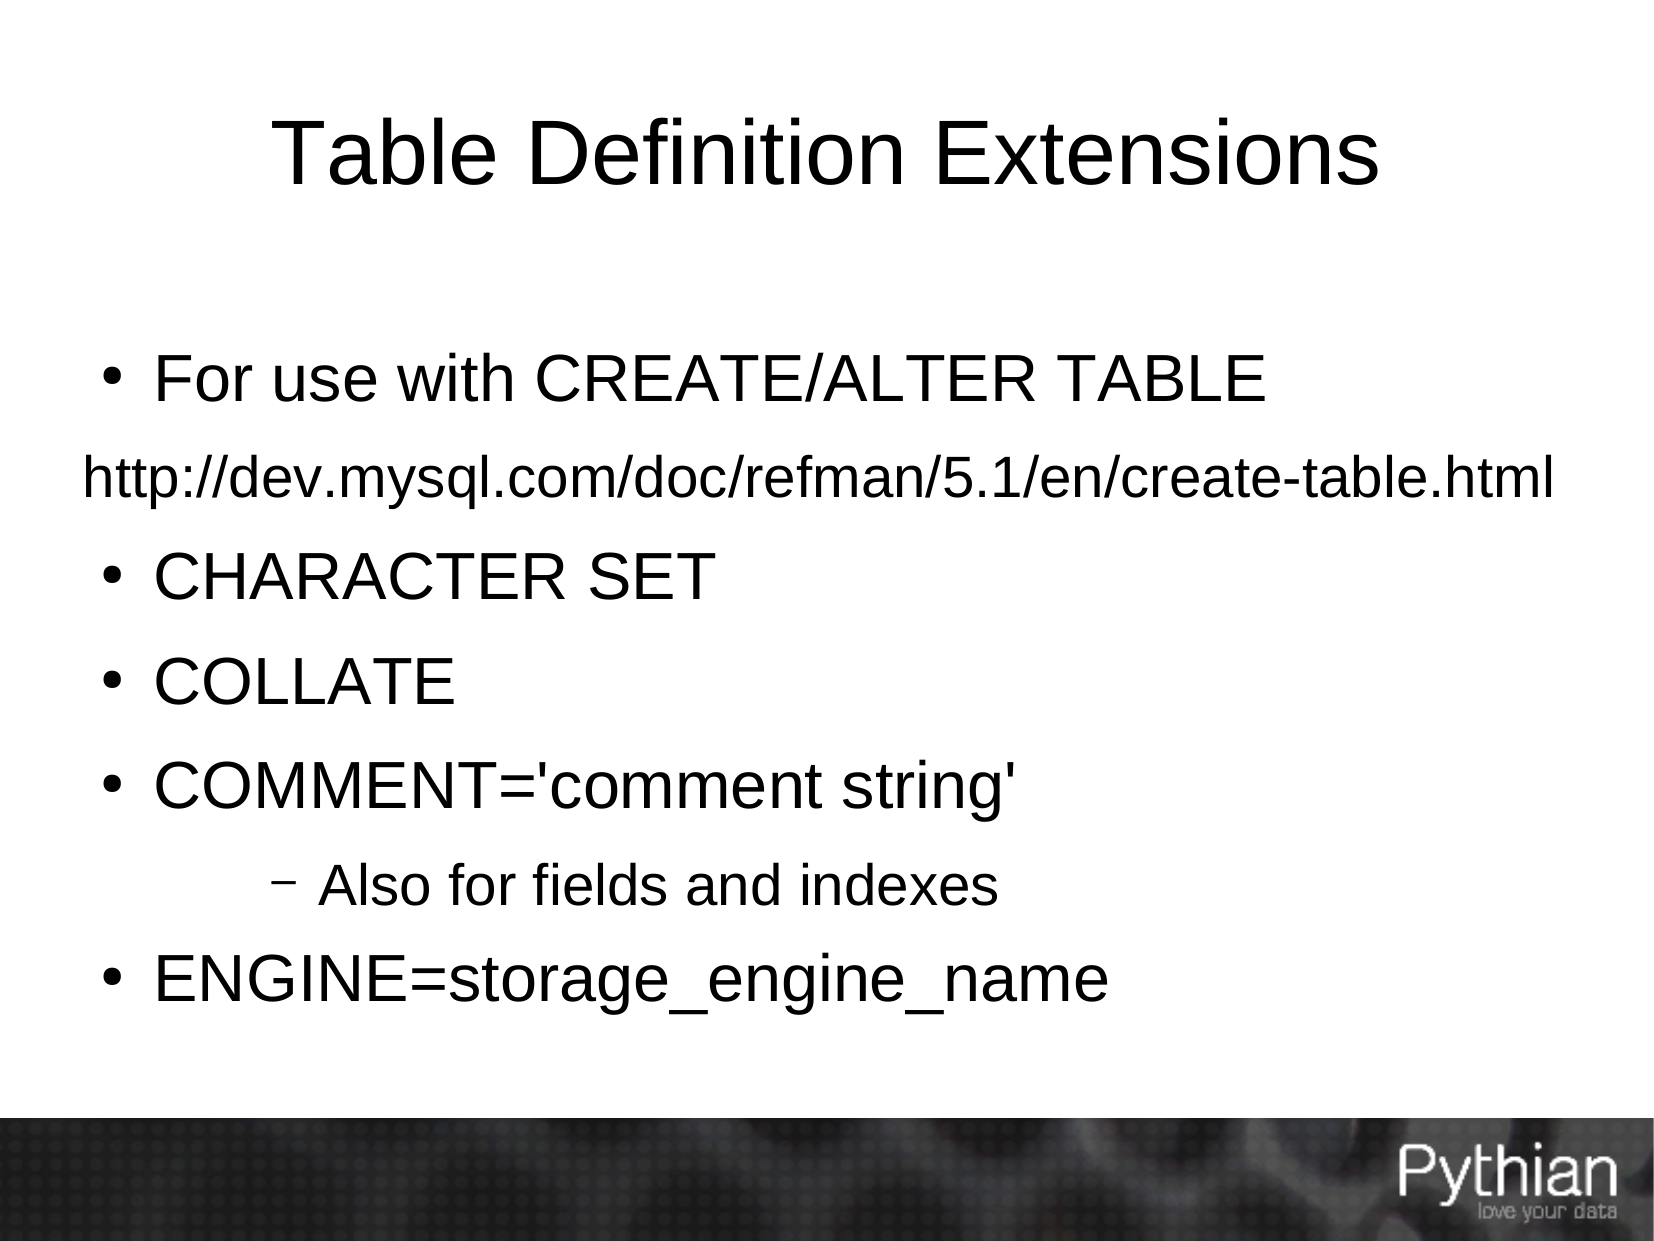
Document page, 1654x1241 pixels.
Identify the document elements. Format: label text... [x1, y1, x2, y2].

list For use with CREATE/ALTER TABLE http://dev.mysql.com/doc/refman/5.1/en/create-table.html CHARACTER SET COLLATE COMMENT='comment string' Also for fields and indexes ENGINE=storage_engine_name [82, 236, 1571, 1214]
title Table Definition Extensions [82, 49, 1571, 236]
picture [0, 1118, 1654, 1241]
